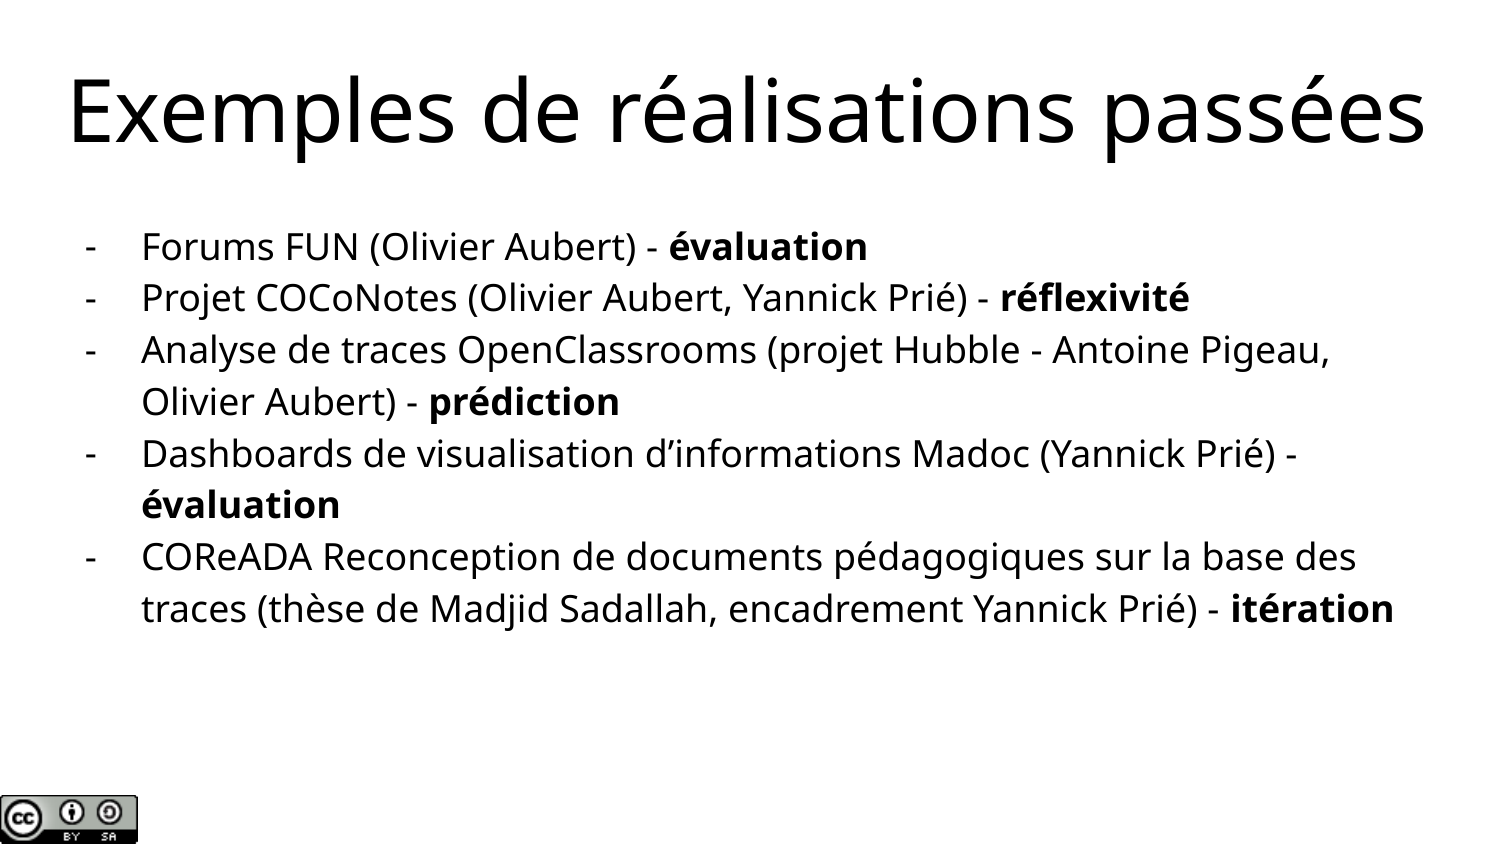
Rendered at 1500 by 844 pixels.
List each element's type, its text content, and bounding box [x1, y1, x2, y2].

title Exemples de réalisations passées [51, 80, 1449, 175]
list Forums FUN (Olivier Aubert) - évaluation Projet COCoNotes (Olivier Aubert, Yannick Prié) - réflexivité Analyse de traces OpenClassrooms (projet Hubble - Antoine Pigeau, Olivier Aubert) - prédiction Dashboards de visualisation d’informations Madoc (Yannick Prié) - évaluation COReADA Reconception de documents pédagogiques sur la base des traces (thèse de Madjid Sadallah, encadrement Yannick Prié) - itération [51, 200, 1449, 752]
picture [0, 795, 138, 844]
